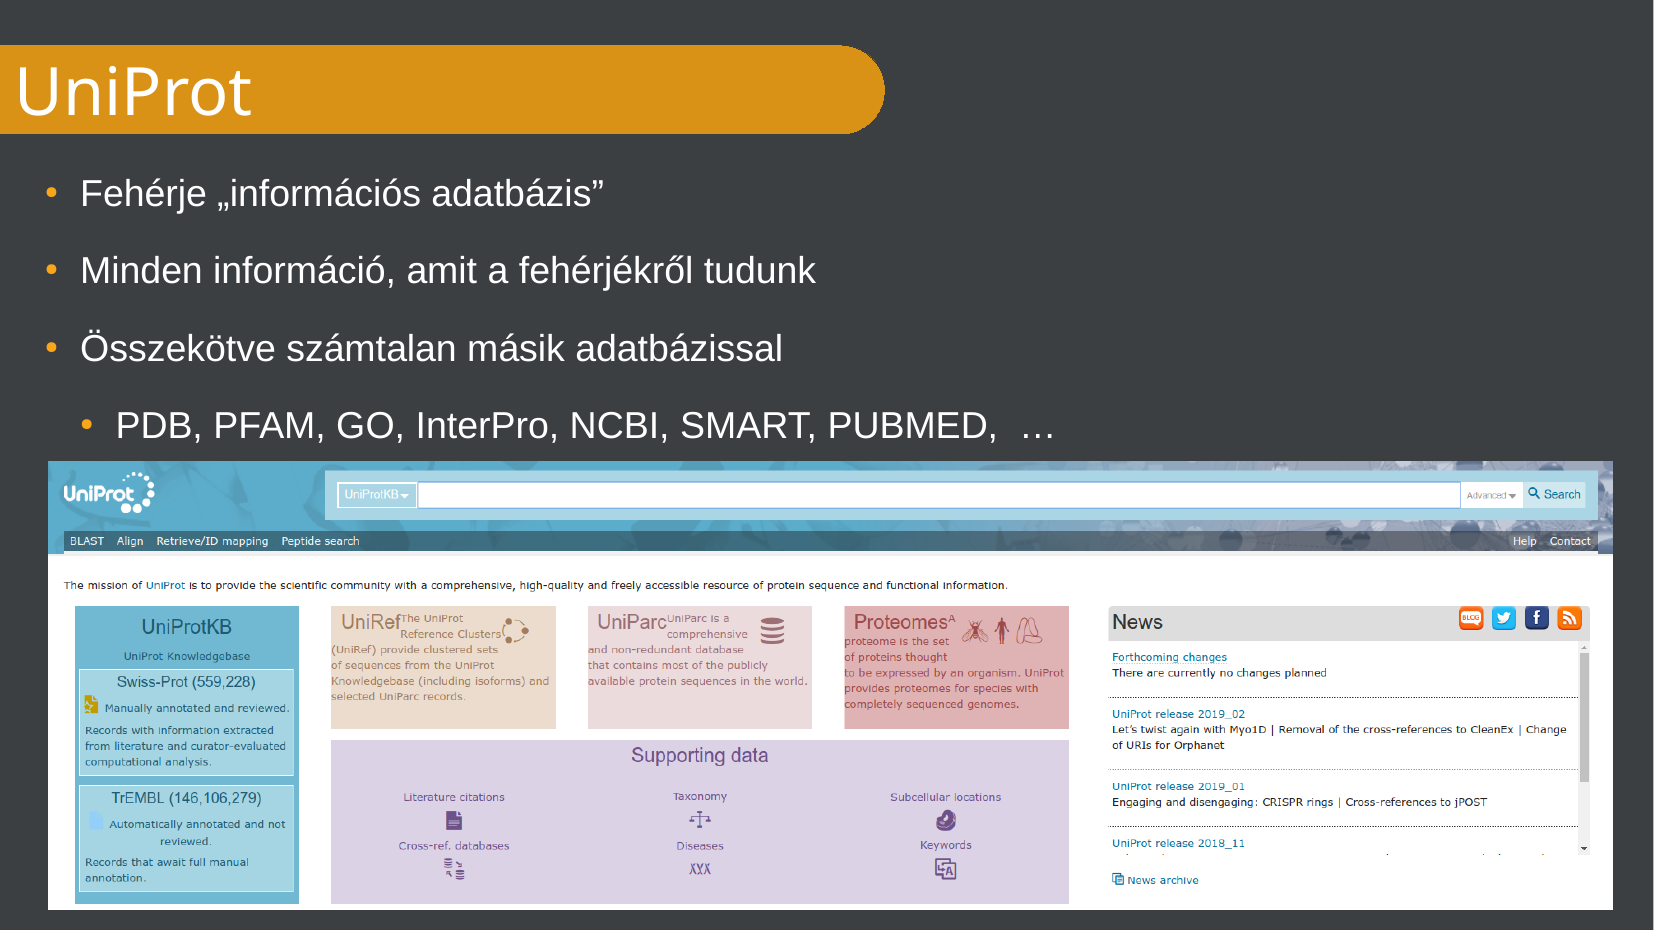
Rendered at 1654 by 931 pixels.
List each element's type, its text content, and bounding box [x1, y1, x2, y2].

text_box [0, 44, 886, 135]
picture [48, 461, 1613, 910]
text_box Fehérje „információs adatbázis” Minden információ, amit a fehérjékről tudunk Összekötve számtalan másik adatbázissal PDB, PFAM, GO, InterPro, NCBI, SMART, PUBMED, … [30, 165, 1606, 886]
text_box UniProt [0, 45, 841, 135]
